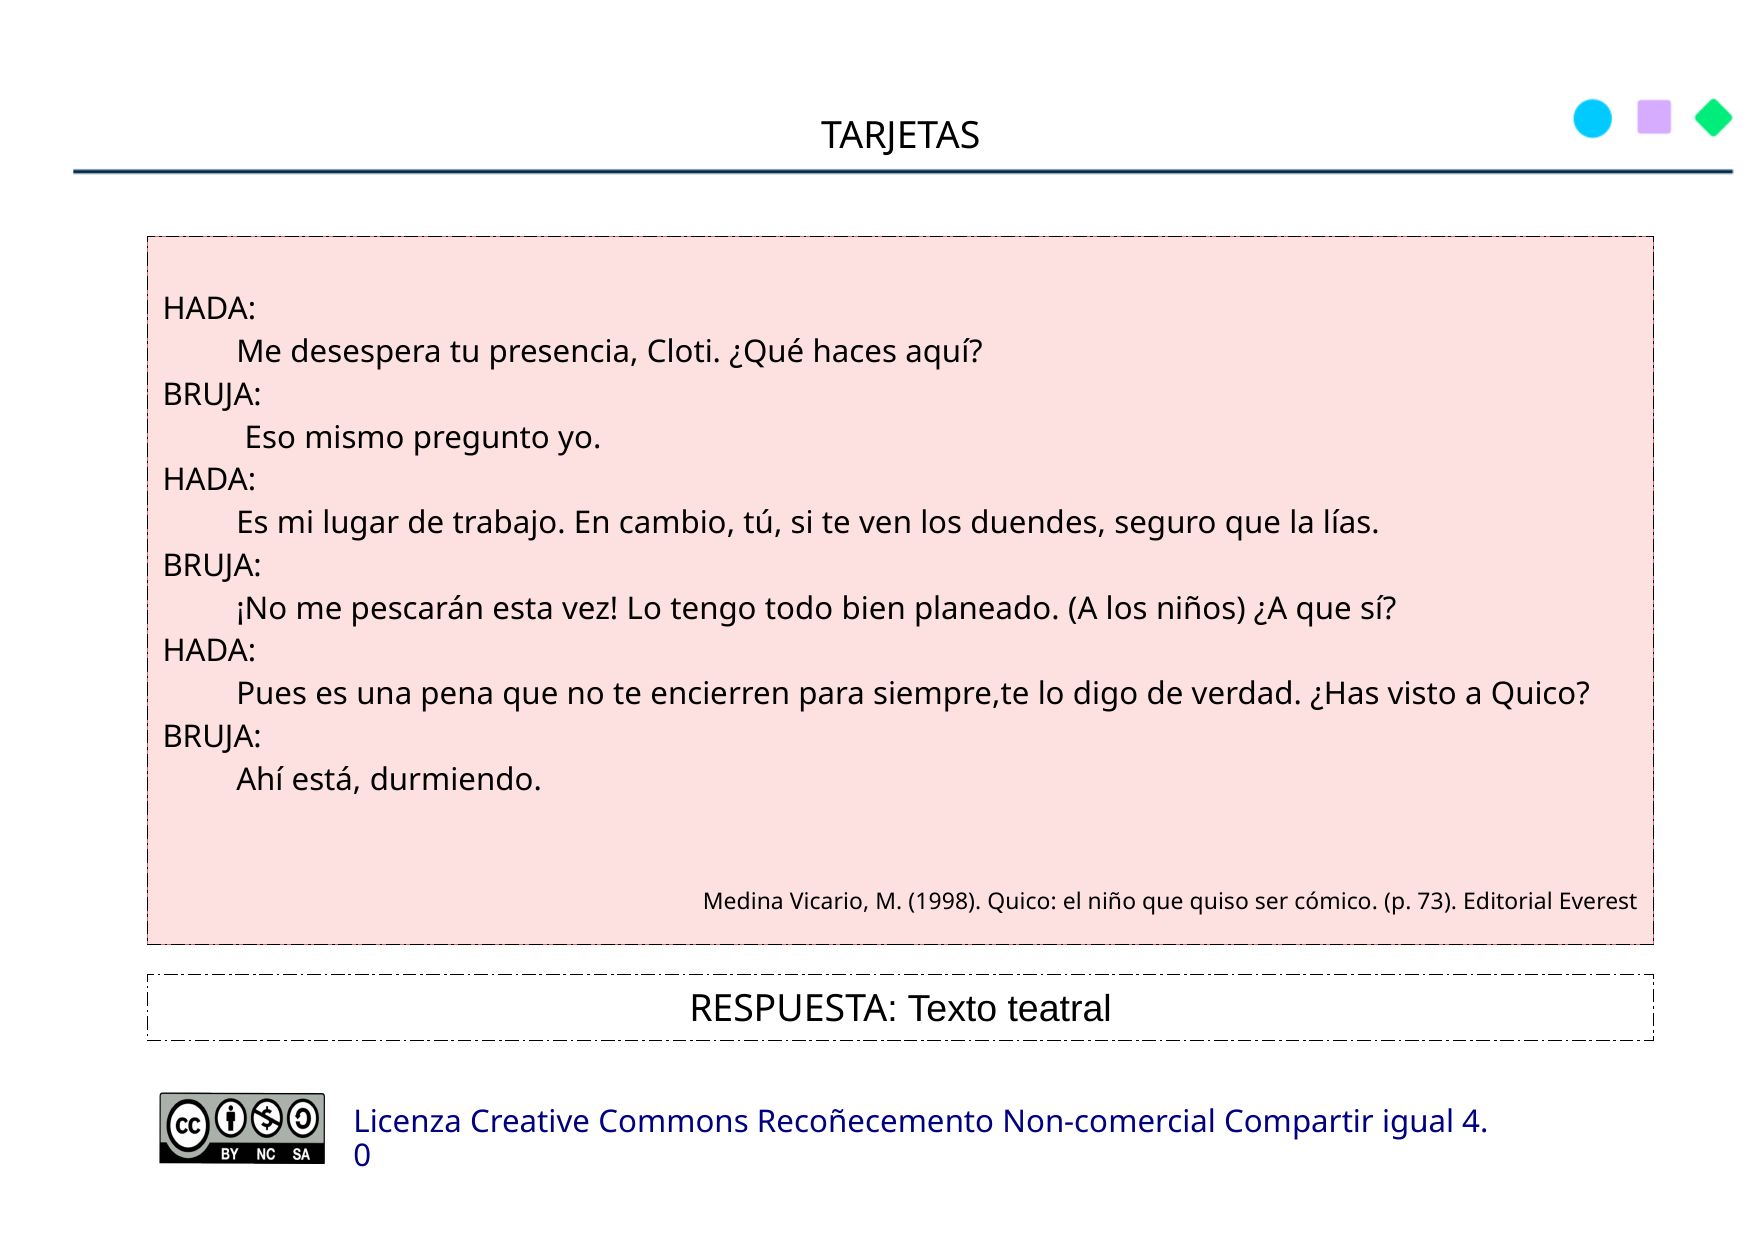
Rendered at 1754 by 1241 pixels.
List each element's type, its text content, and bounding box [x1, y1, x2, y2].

picture [159, 1092, 325, 1164]
text_box HADA: Me desespera tu presencia, Cloti. ¿Qué haces aquí? BRUJA: Eso mismo pregunto yo. HADA: Es mi lugar de trabajo. En cambio, tú, si te ven los duendes, seguro que la lías. BRUJA: ¡No me pescarán esta vez! Lo tengo todo bien planeado. (A los niños) ¿A que sí? HADA: Pues es una pena que no te encierren para siempre,te lo digo de verdad. ¿Has visto a Quico? BRUJA: Ahí está, durmiendo. Medina Vicario, M. (1998). Quico: el niño que quiso ser cómico. (p. 73). Editorial Everest [147, 236, 1654, 945]
picture [59, 70, 1743, 197]
text_box Licenza Creative Commons Recoñecemento Non-comercial Compartir igual 4.0 [338, 1072, 1506, 1170]
text_box RESPUESTA: Texto teatral [147, 974, 1654, 1040]
